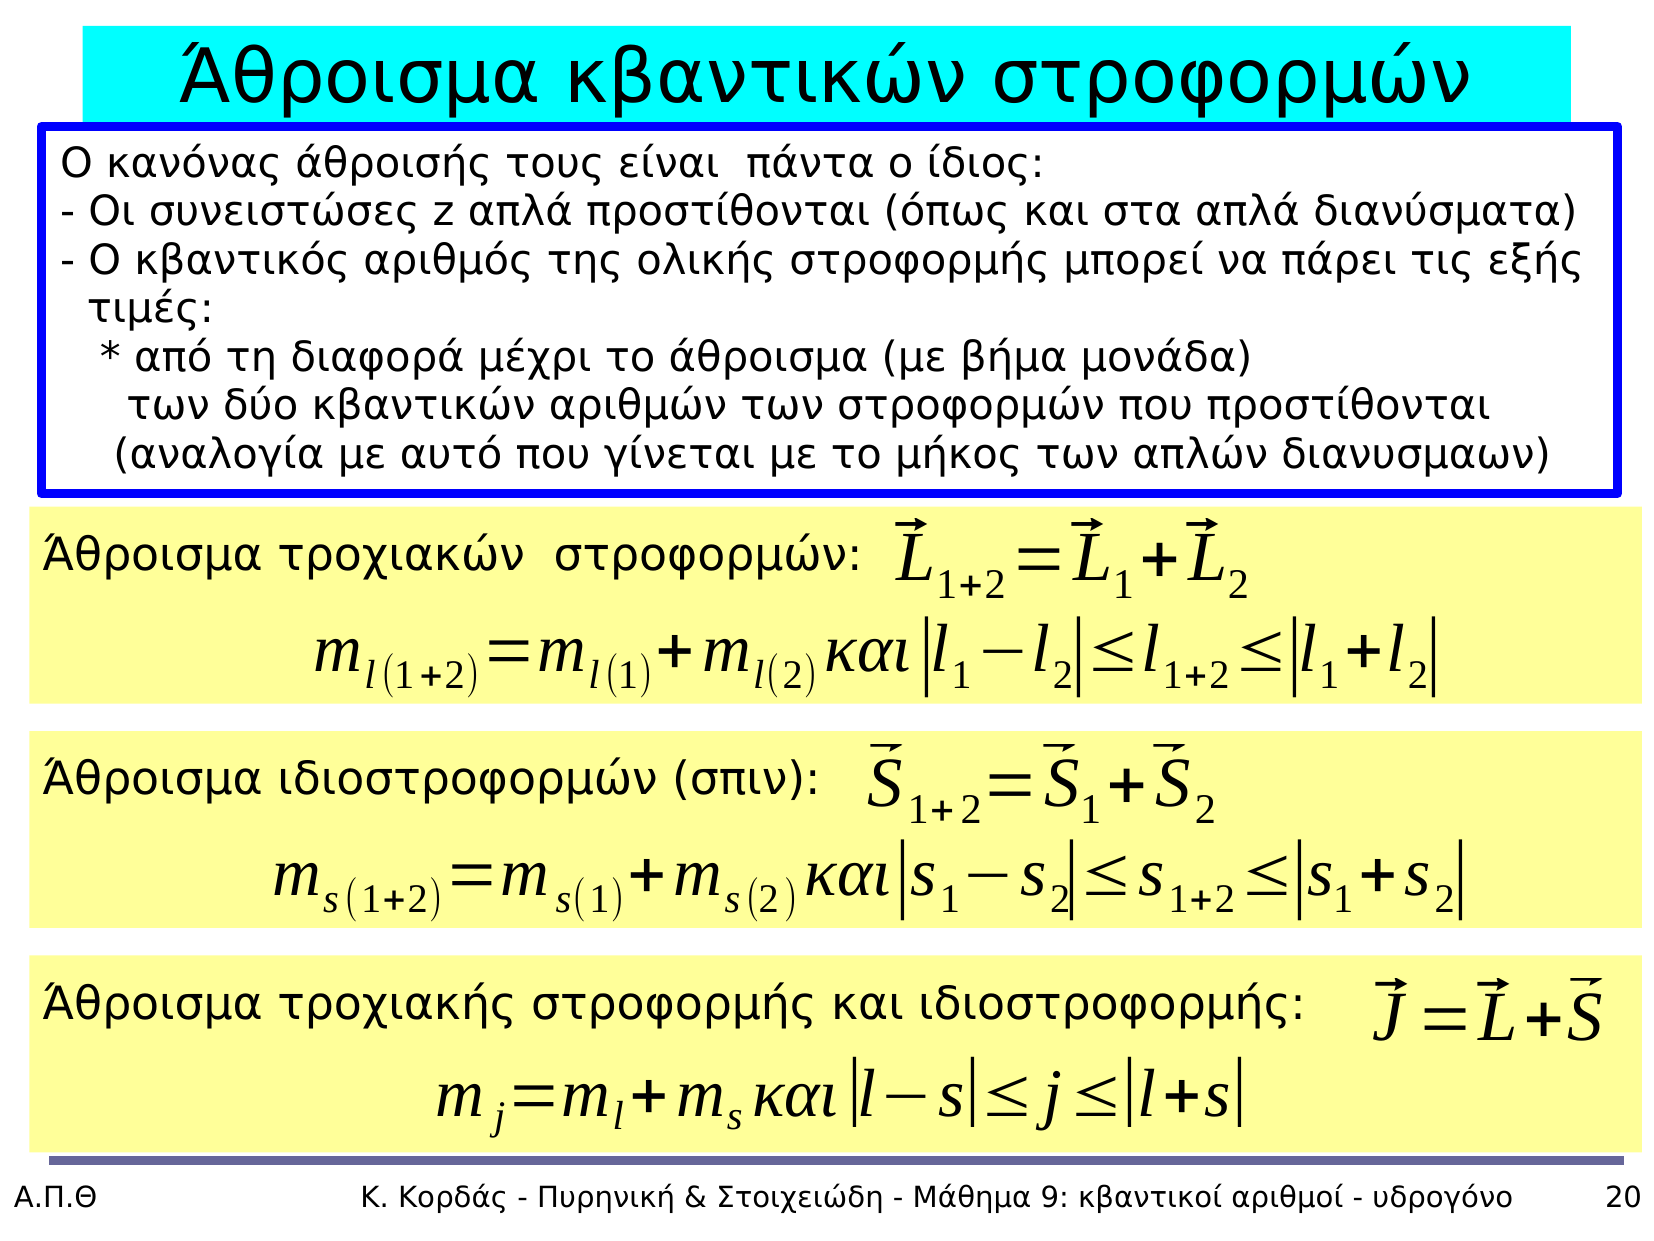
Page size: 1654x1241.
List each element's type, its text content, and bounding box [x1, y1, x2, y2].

text_box Άθροισμα τροχιακής στροφορμής και ιδιοστροφορμής: [27, 969, 1322, 1038]
chart [1355, 978, 1625, 1058]
text_box [29, 731, 1642, 928]
chart [418, 1052, 1269, 1140]
text_box Ο κανόνας άθροισής τους είναι πάντα ο ίδιος: - Οι συνειστώσες z απλά προστίθονται (όπως και στα απλά διανύσματα) - Ο κβαντικός αριθμός της ολικής στροφορμής μπορεί να πάρει τις εξής τιμές: * από τη διαφορά μέχρι το άθροισμα (με βήμα μονάδα) των δύο κβαντικών αριθμών των στροφορμών που προστίθονται (αναλογία με αυτό που γίνεται με το μήκος των απλών διανυσμαων) [41, 126, 1618, 494]
text_box [29, 506, 1642, 704]
chart [874, 518, 1266, 609]
title Άθροισμα κβαντικών στροφορμών [82, 25, 1571, 122]
chart [255, 744, 1489, 926]
text_box [37, 112, 68, 123]
text_box [29, 955, 1642, 1153]
text_box Άθροισμα ιδιοστροφορμών (σπιν): [27, 744, 836, 814]
text_box Άθροισμα τροχιακών στροφορμών: [27, 520, 874, 589]
chart [296, 612, 1465, 703]
